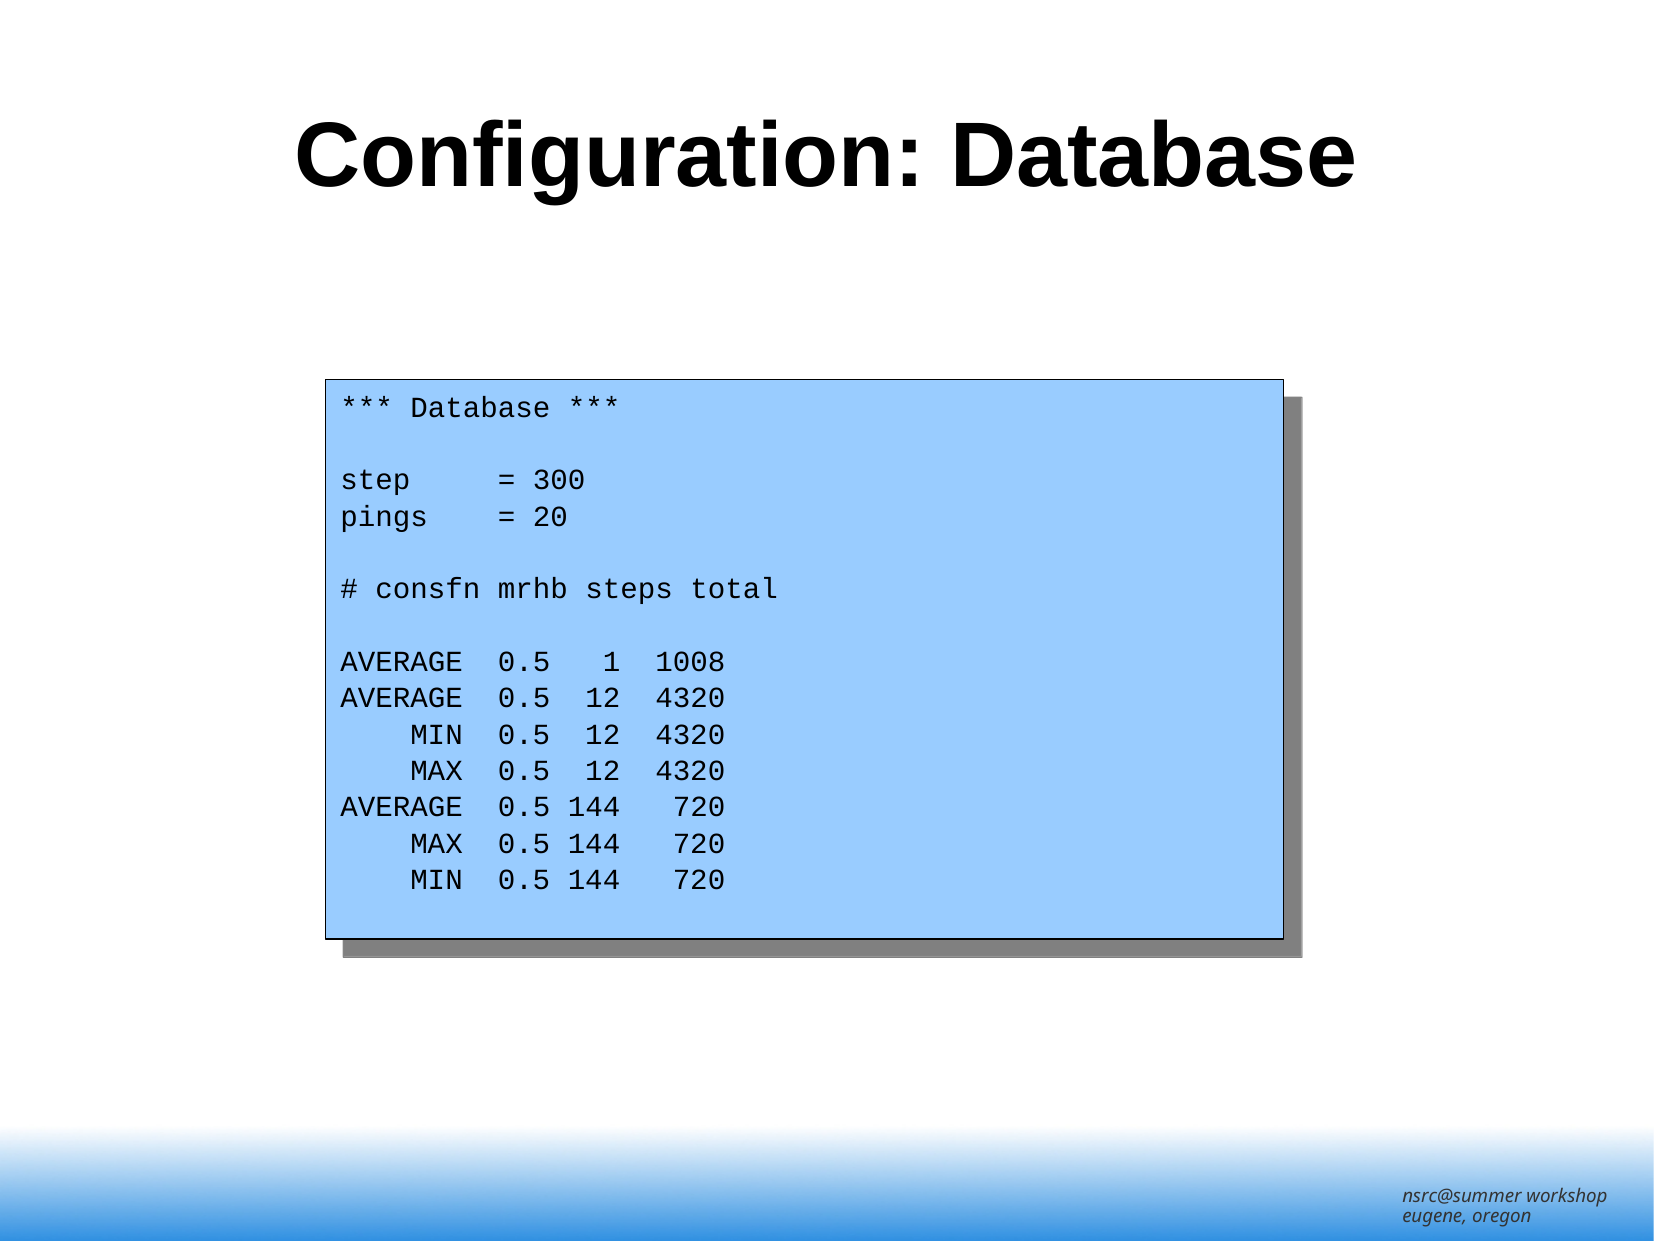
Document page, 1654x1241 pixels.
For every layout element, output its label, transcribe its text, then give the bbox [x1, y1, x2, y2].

text_box *** Database *** step = 300 pings = 20 # consfn mrhb steps total AVERAGE 0.5 1 1008 AVERAGE 0.5 12 4320 MIN 0.5 12 4320 MAX 0.5 12 4320 AVERAGE 0.5 144 720 MAX 0.5 144 720 MIN 0.5 144 720 [325, 379, 1284, 939]
picture [0, 1124, 1654, 1241]
title Configuration: Database [82, 49, 1571, 257]
